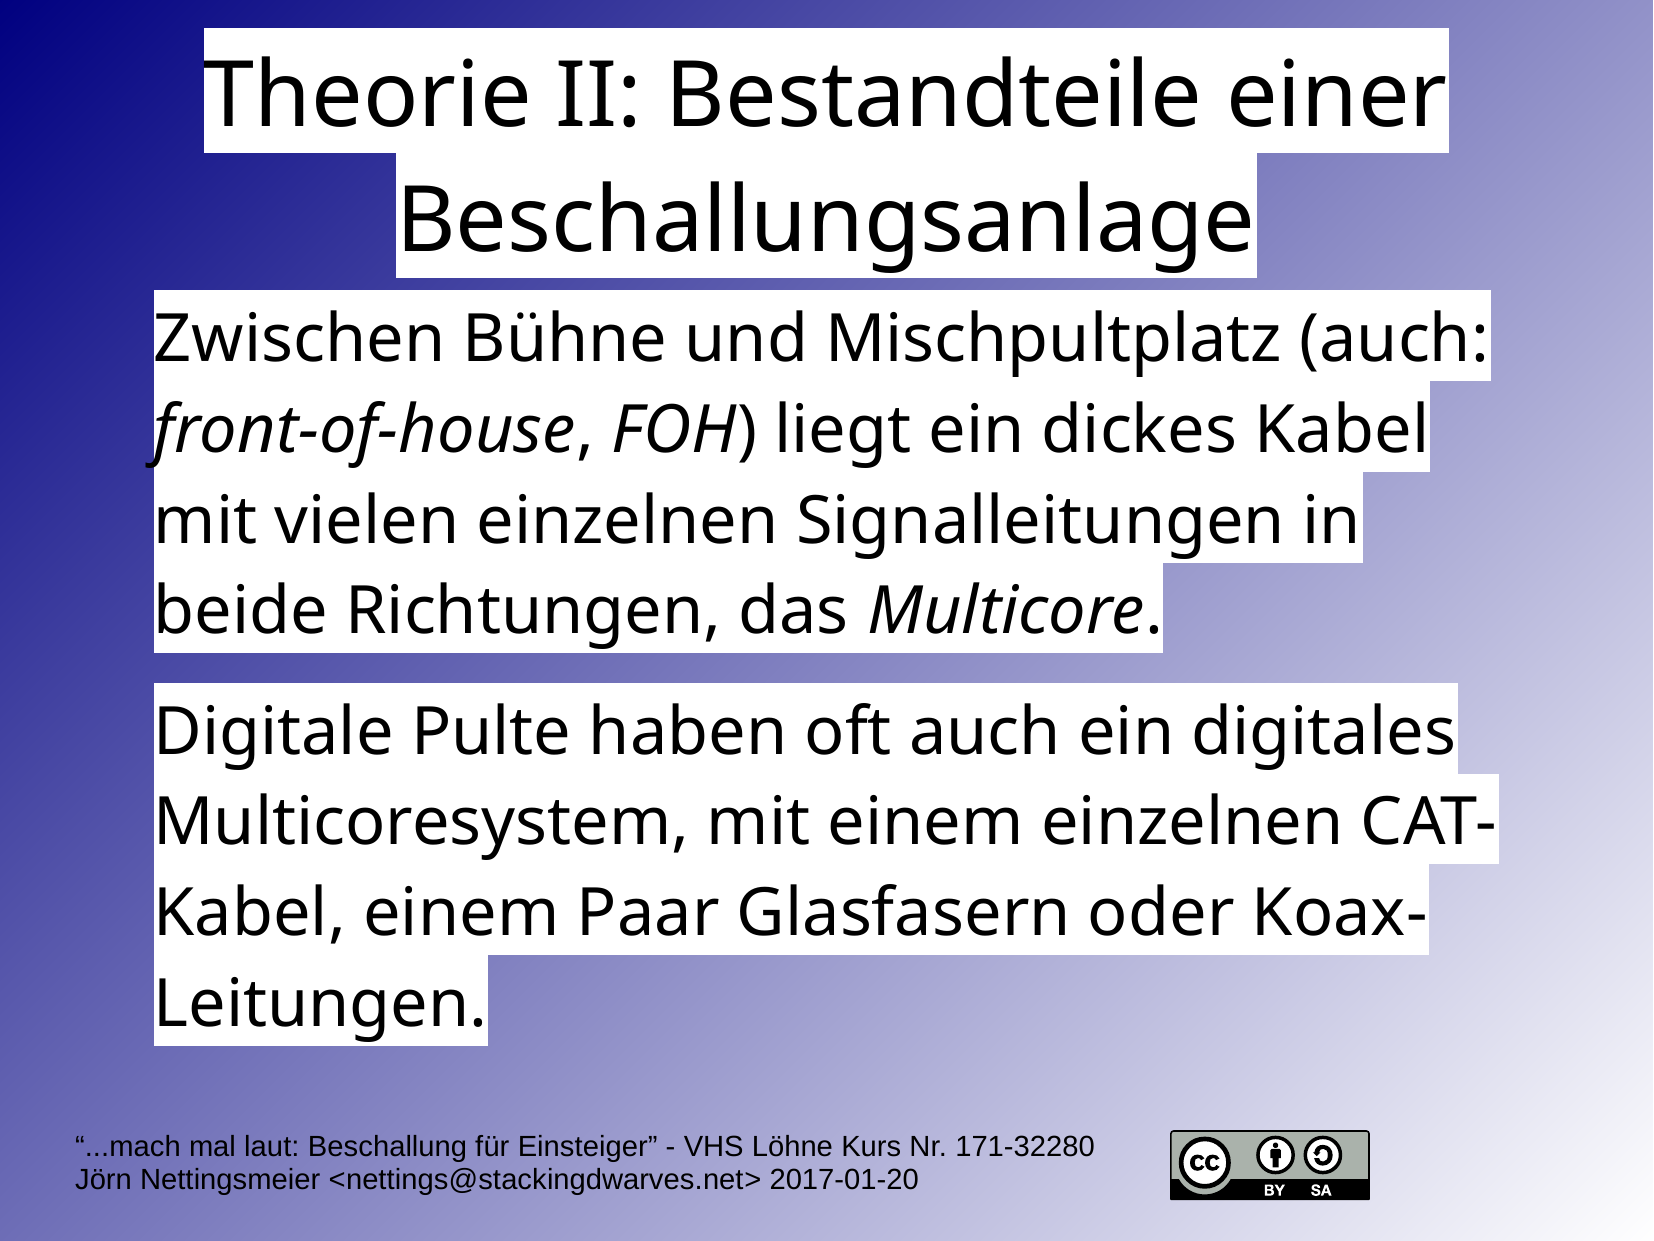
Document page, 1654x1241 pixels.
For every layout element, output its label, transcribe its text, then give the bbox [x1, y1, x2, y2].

list Zwischen Bühne und Mischpultplatz (auch: front-of-house, FOH) liegt ein dickes Kabel mit vielen einzelnen Signalleitungen in beide Richtungen, das Multicore. Digitale Pulte haben oft auch ein digitales Multicoresystem, mit einem einzelnen CAT-Kabel, einem Paar Glasfasern oder Koax-Leitungen. [82, 290, 1653, 1156]
title Theorie II: Bestandteile einer Beschallungsanlage [82, 27, 1571, 279]
